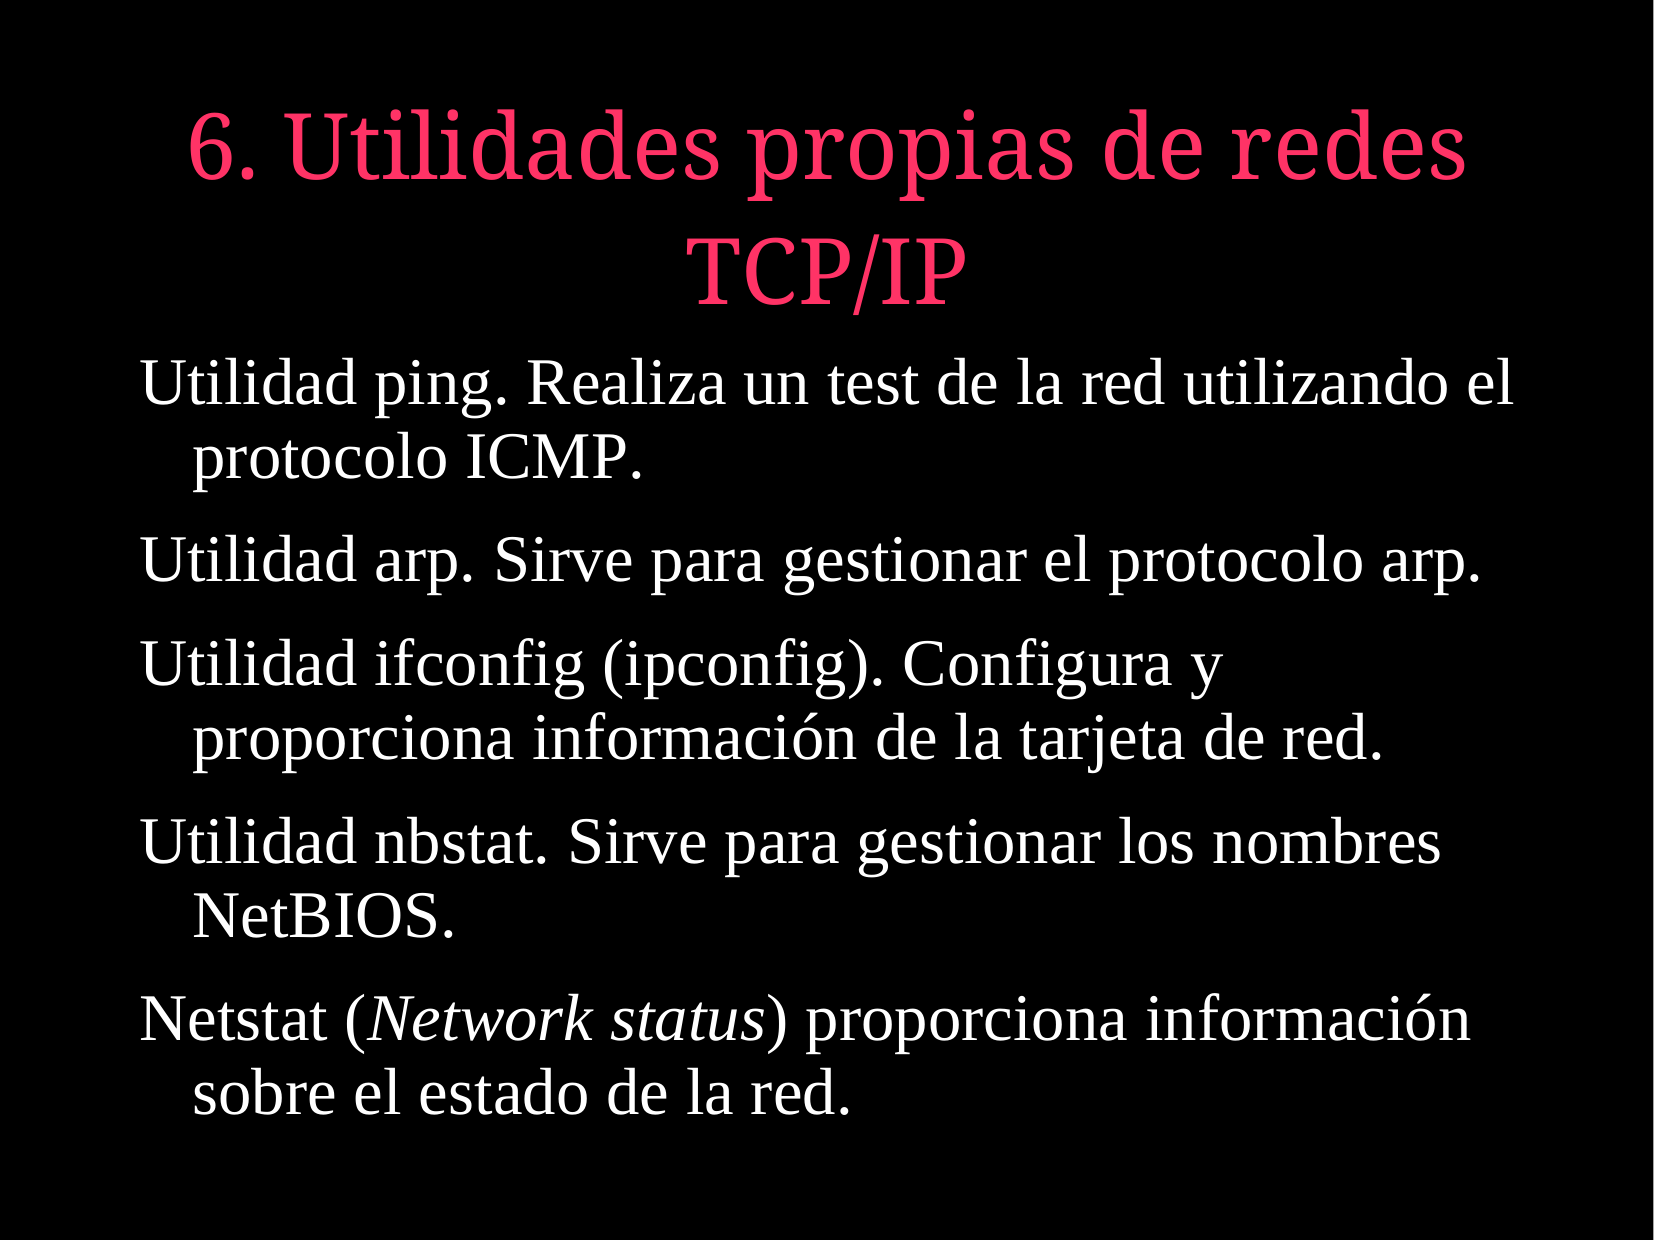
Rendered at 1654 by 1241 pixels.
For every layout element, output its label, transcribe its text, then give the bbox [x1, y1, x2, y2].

title 6. Utilidades propias de redes TCP/IP [121, 82, 1534, 331]
list Utilidad ping. Realiza un test de la red utilizando el protocolo ICMP. Utilidad arp. Sirve para gestionar el protocolo arp. Utilidad ifconfig (ipconfig). Configura y proporciona información de la tarjeta de red. Utilidad nbstat. Sirve para gestionar los nombres NetBIOS. Netstat (Network status) proporciona información sobre el estado de la red. [121, 344, 1534, 1204]
